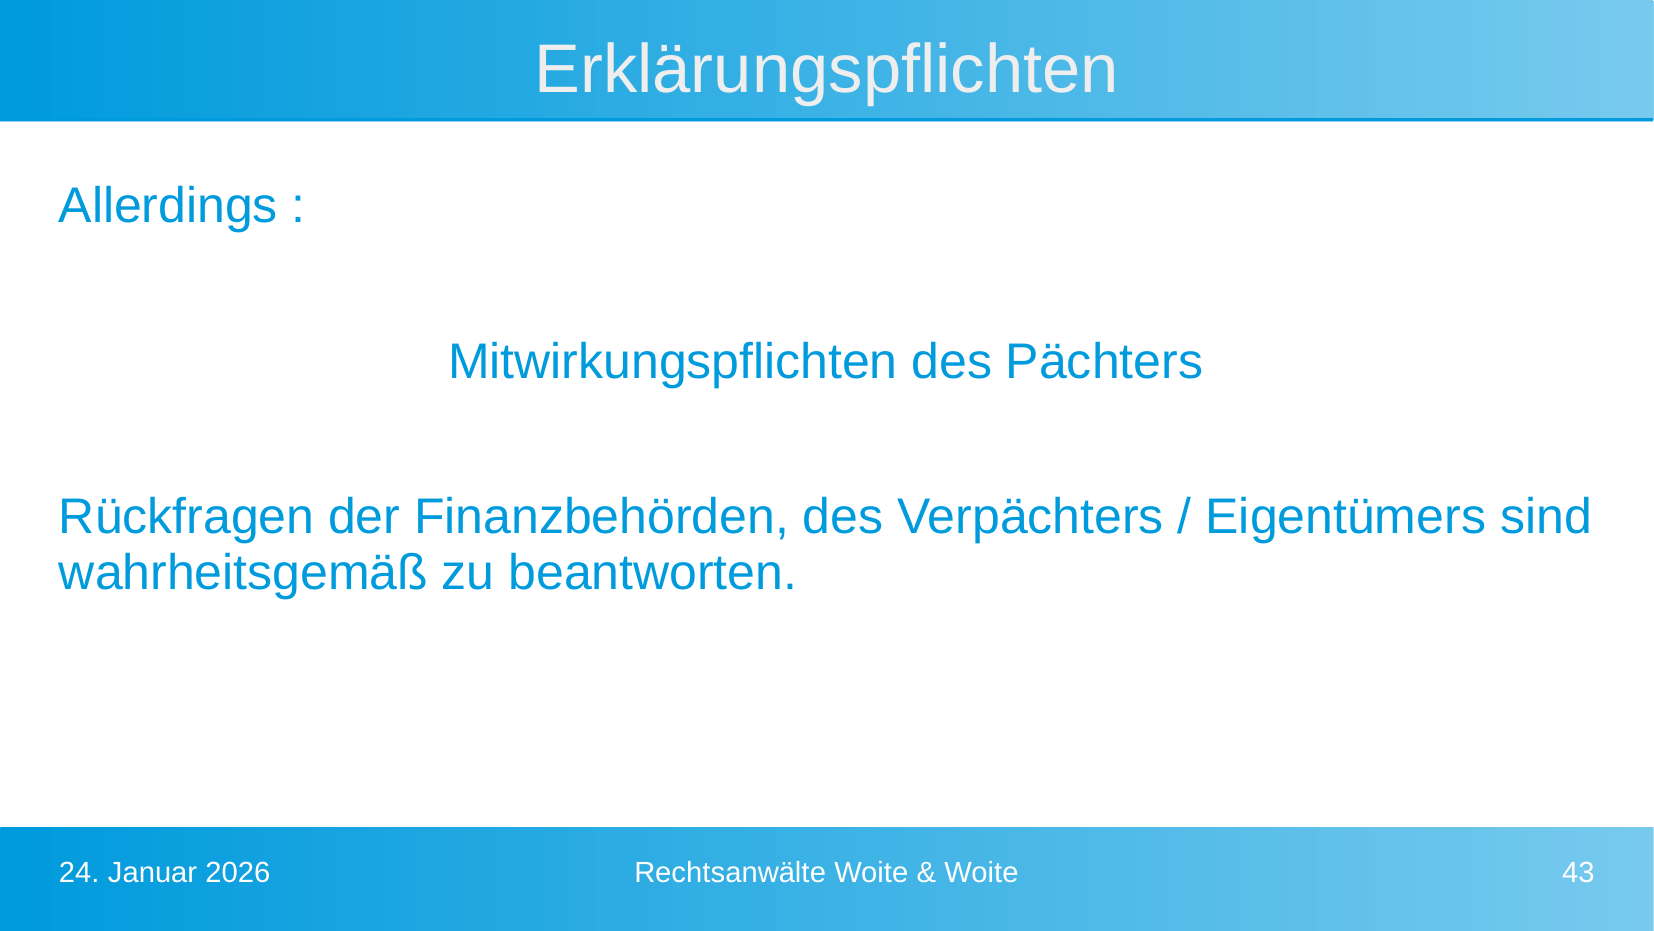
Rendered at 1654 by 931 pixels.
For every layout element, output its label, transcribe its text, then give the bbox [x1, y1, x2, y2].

list Allerdings : Mitwirkungspflichten des Pächters Rückfragen der Finanzbehörden, des Verpächters / Eigentümers sind wahrheitsgemäß zu beantworten. [59, 177, 1595, 768]
title Erklärungspflichten [59, 29, 1595, 108]
